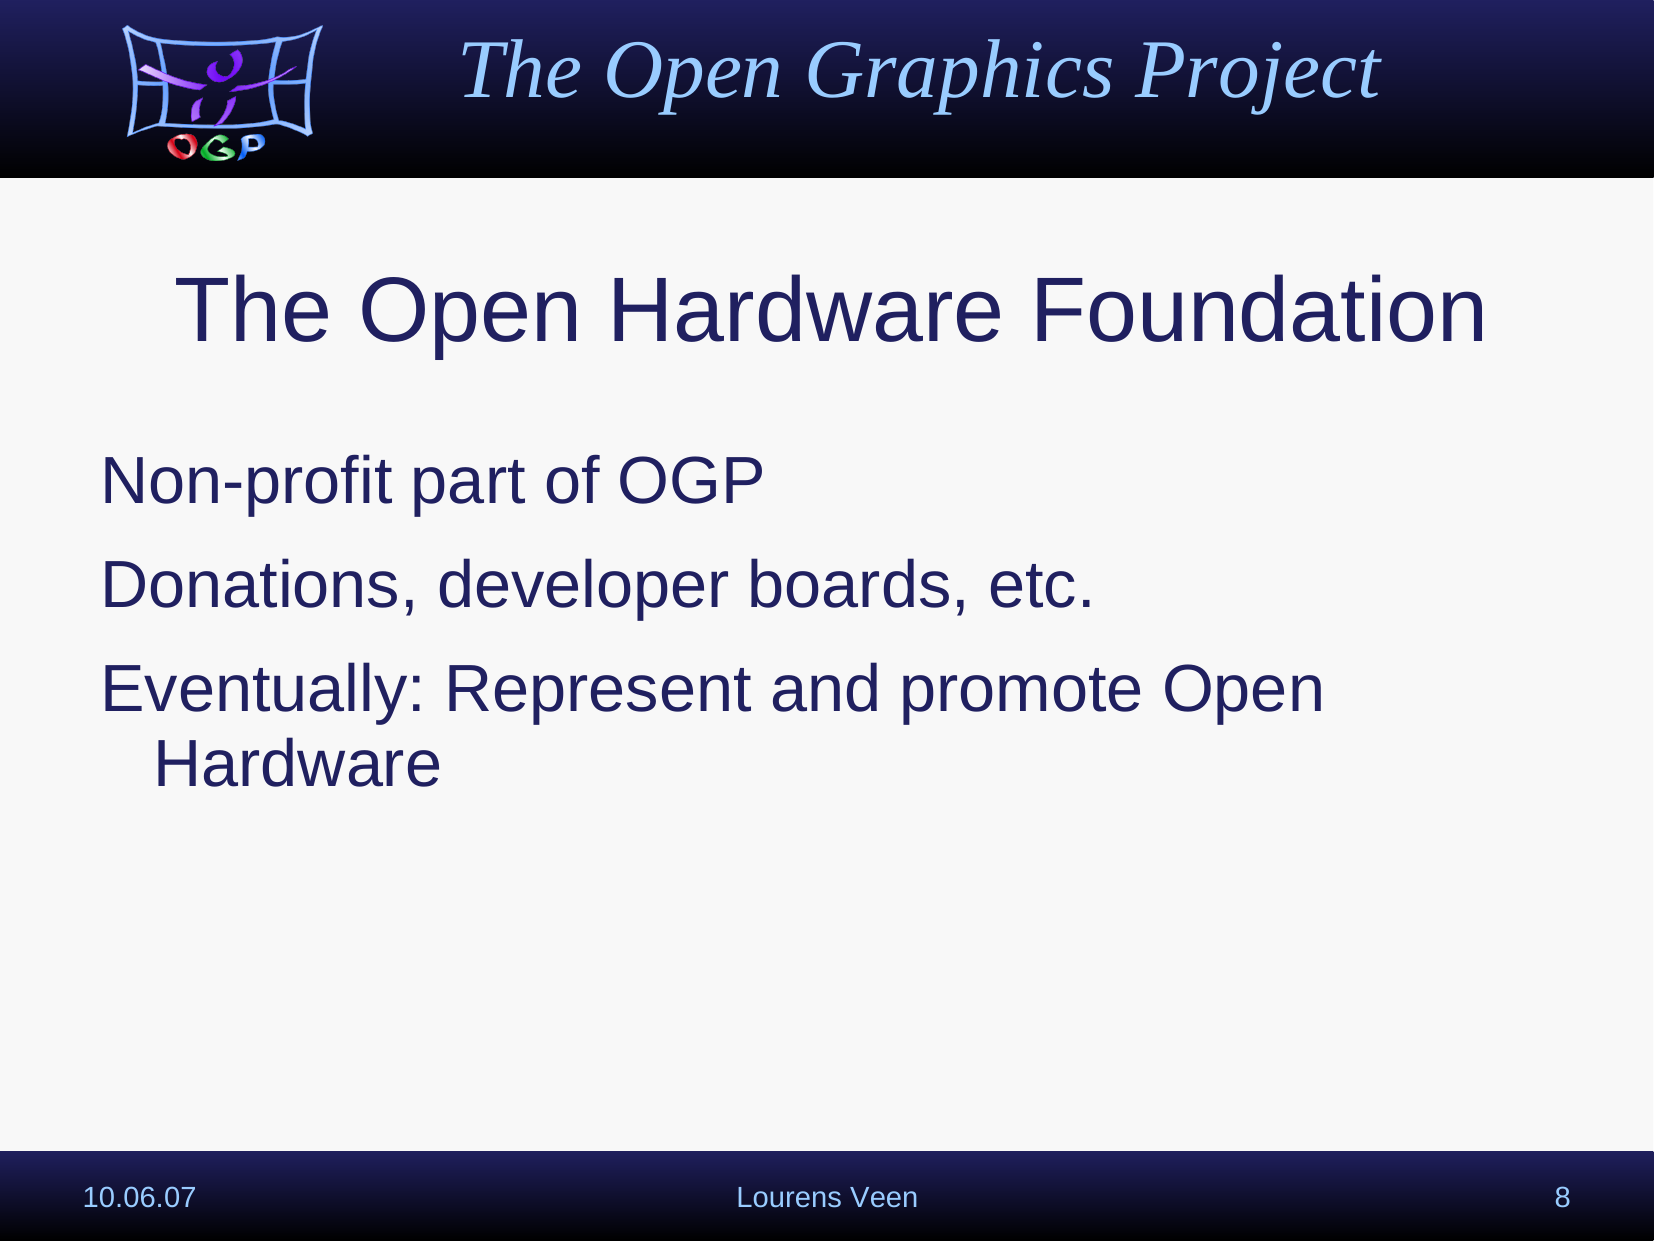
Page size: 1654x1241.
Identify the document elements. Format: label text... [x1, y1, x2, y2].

title The Open Hardware Foundation [88, 236, 1577, 385]
picture [122, 25, 323, 161]
list Non-profit part of OGP Donations, developer boards, etc. Eventually: Represent and promote Open Hardware [82, 442, 1571, 1109]
